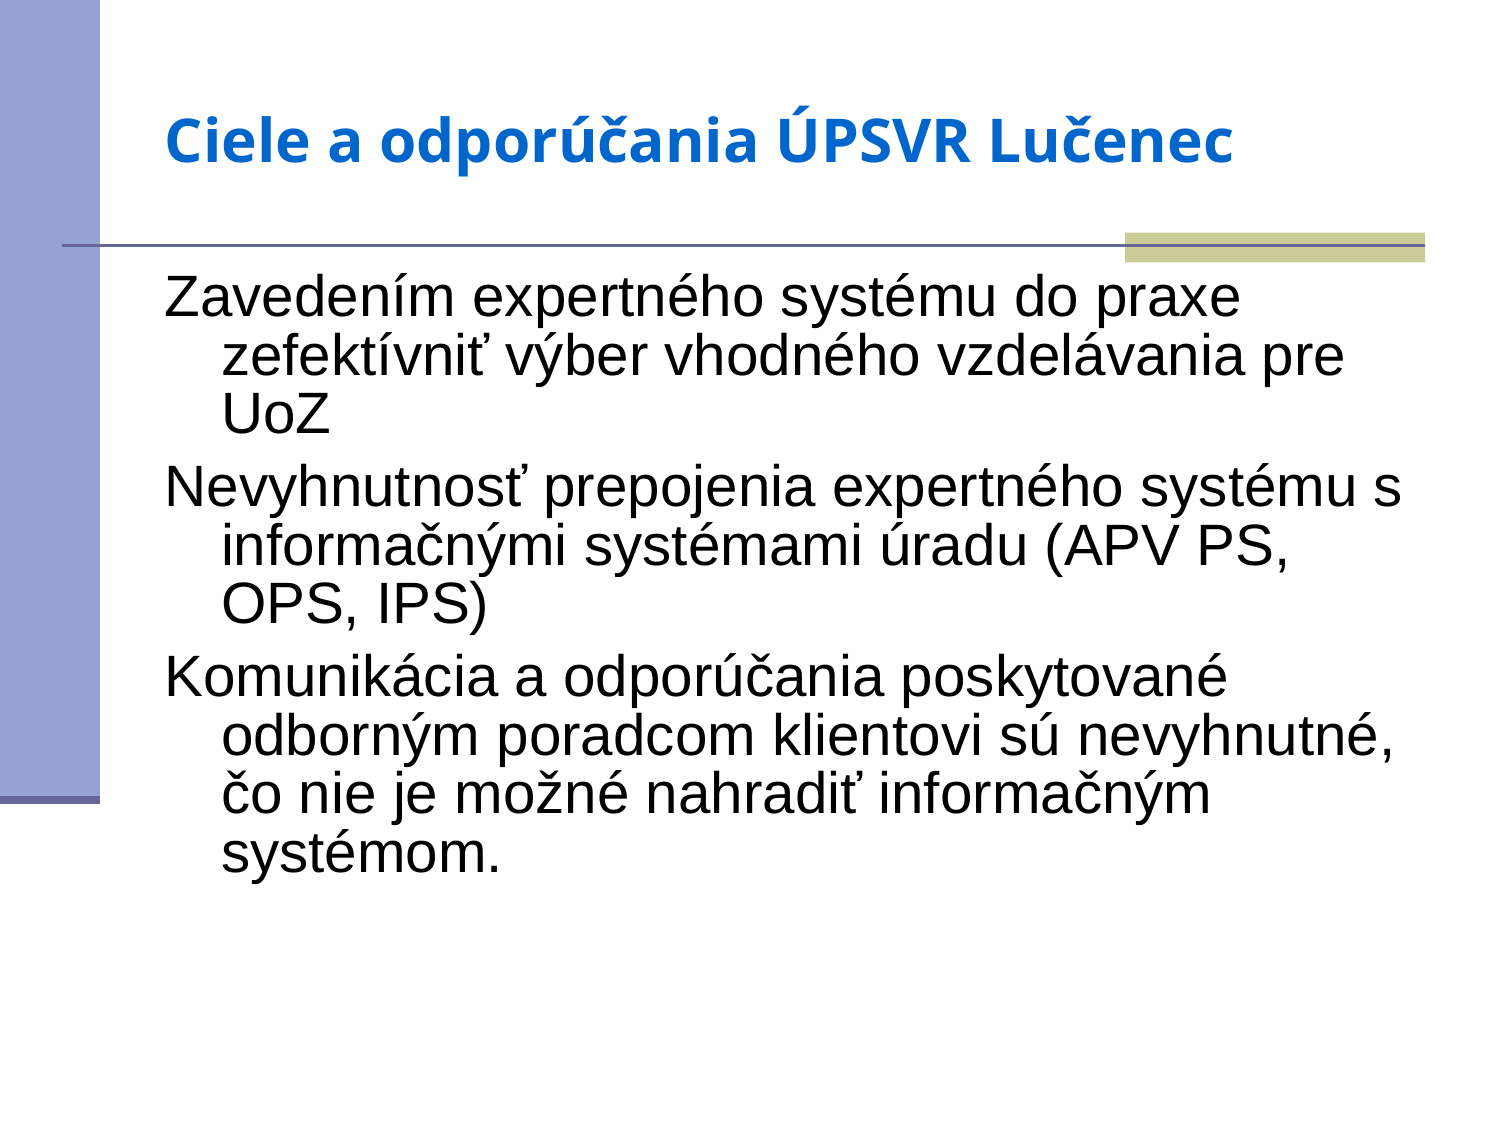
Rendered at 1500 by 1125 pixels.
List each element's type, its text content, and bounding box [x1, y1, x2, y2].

list Zavedením expertného systému do praxe zefektívniť výber vhodného vzdelávania pre UoZ Nevyhnutnosť prepojenia expertného systému s informačnými systémami úradu (APV PS, OPS, IPS) Komunikácia a odporúčania poskytované odborným poradcom klientovi sú nevyhnutné, čo nie je možné nahradiť informačným systémom. [150, 262, 1426, 1092]
title Ciele a odporúčania ÚPSVR Lučenec [150, 45, 1426, 234]
